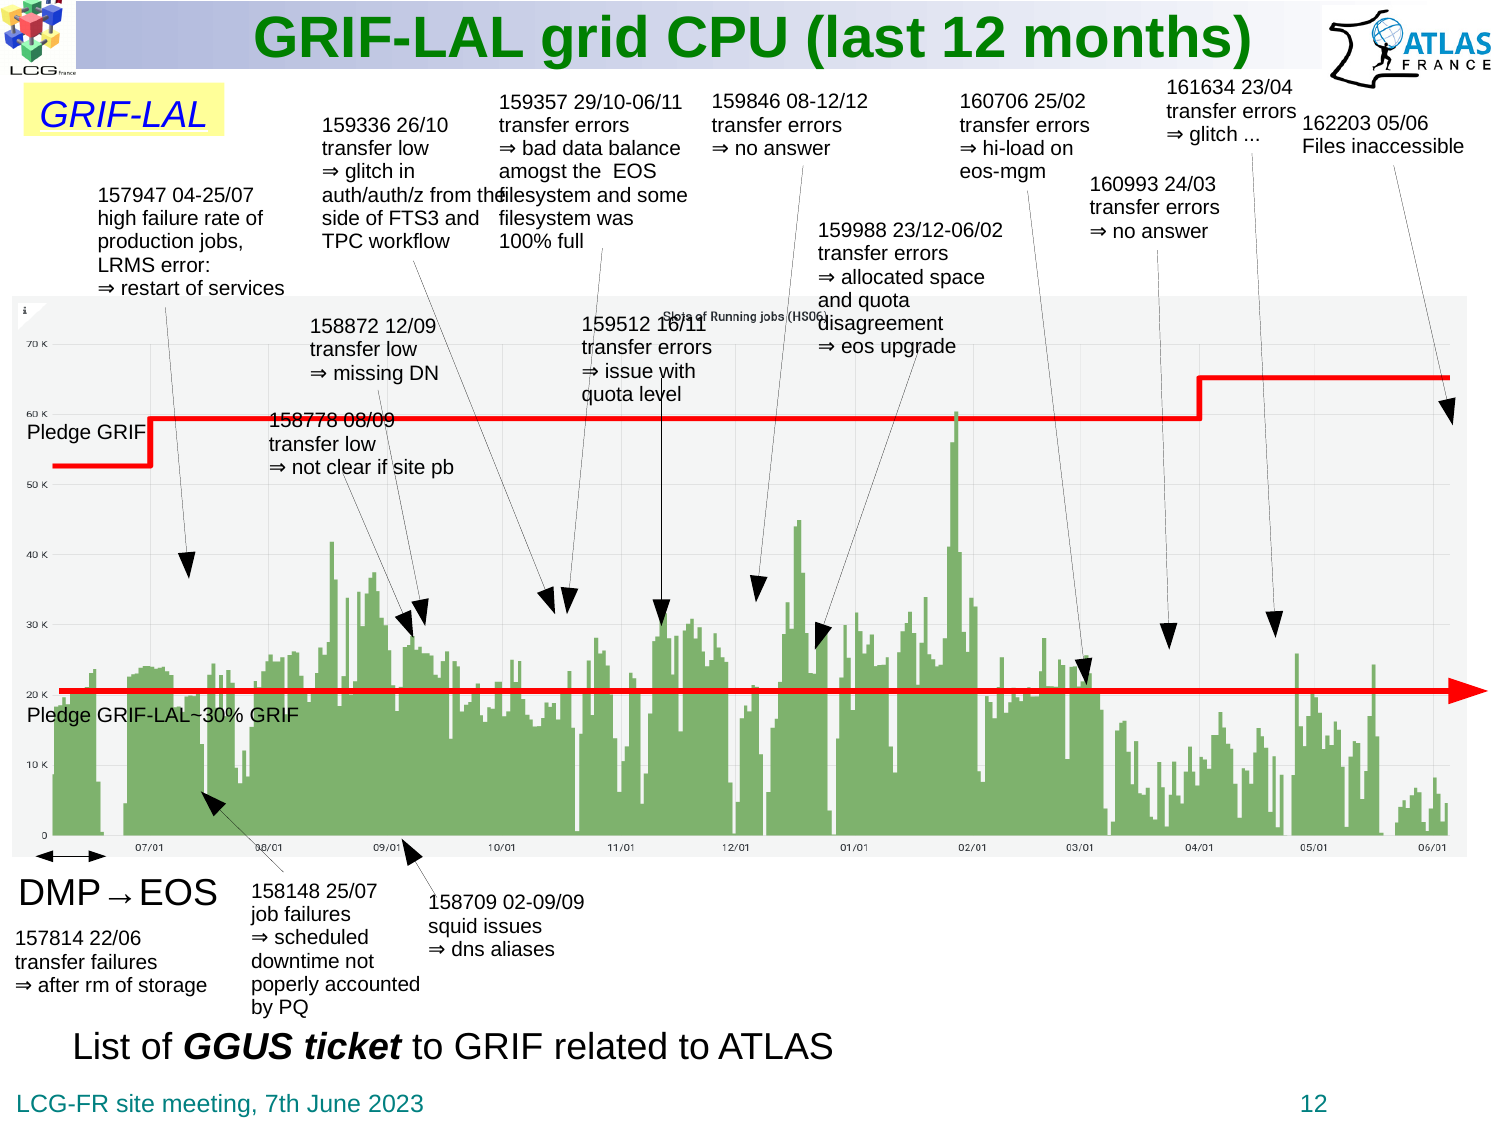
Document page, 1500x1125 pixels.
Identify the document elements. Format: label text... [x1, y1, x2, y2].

text_box 159336 26/10 transfer low ⇒ glitch in auth/auth/z from the side of FTS3 and TPC workflow [307, 106, 526, 261]
text_box 159988 23/12-06/02 transfer errors ⇒ allocated space and quota disagreement ⇒ eos upgrade [803, 211, 1040, 343]
text_box 159512 16/11 transfer errors ⇒ issue with quota level [566, 305, 596, 414]
text_box 157947 04-25/07 high failure rate of production jobs, LRMS error: ⇒ restart of services [82, 176, 308, 308]
picture [308, 296, 431, 307]
text_box 159357 29/10-06/11 transfer errors ⇒ bad data balance amogst the EOS filesystem and some filesystem was 100% full [484, 83, 703, 261]
text_box 157814 22/06 transfer failures ⇒ after rm of storage [0, 919, 225, 1028]
picture [894, 343, 900, 352]
text_box Pledge GRIF [173, 389, 179, 451]
text_box 159512 16/11 transfer errors ⇒ issue with quota level [587, 305, 756, 414]
picture [855, 343, 861, 352]
text_box 160993 24/03 transfer errors ⇒ no answer [1074, 165, 1241, 251]
text_box DMP→EOS [3, 864, 237, 922]
text_box GRIF-LAL grid CPU (last 12 months) [7, 0, 1500, 121]
picture [0, 0, 7, 75]
text_box GRIF-LAL [23, 82, 225, 136]
picture [12, 296, 1467, 688]
text_box 158709 02-09/09 squid issues ⇒ dns aliases [438, 883, 615, 992]
text_box 159846 08-12/12 transfer errors ⇒ no answer [696, 82, 886, 191]
text_box List of GGUS ticket to GRIF related to ATLAS [57, 1018, 1170, 1075]
text_box Pledge GRIF-LAL~30% GRIF [12, 673, 367, 758]
text_box 162203 05/06 Files inaccessible [1287, 104, 1489, 166]
text_box Pledge GRIF [12, 389, 179, 475]
text_box 158872 12/09 transfer low ⇒ missing DN [295, 307, 514, 439]
text_box 158148 25/07 job failures ⇒ scheduled downtime not poperly accounted by PQ [236, 872, 438, 1027]
text_box 160706 25/02 transfer errors ⇒ hi-load on eos-mgm [944, 82, 1111, 191]
picture [12, 694, 1467, 857]
text_box 161634 23/04 transfer errors ⇒ glitch ... [1151, 68, 1317, 154]
text_box 158778 08/09 transfer low ⇒ not clear if site pb [253, 401, 473, 533]
picture [12, 296, 172, 389]
